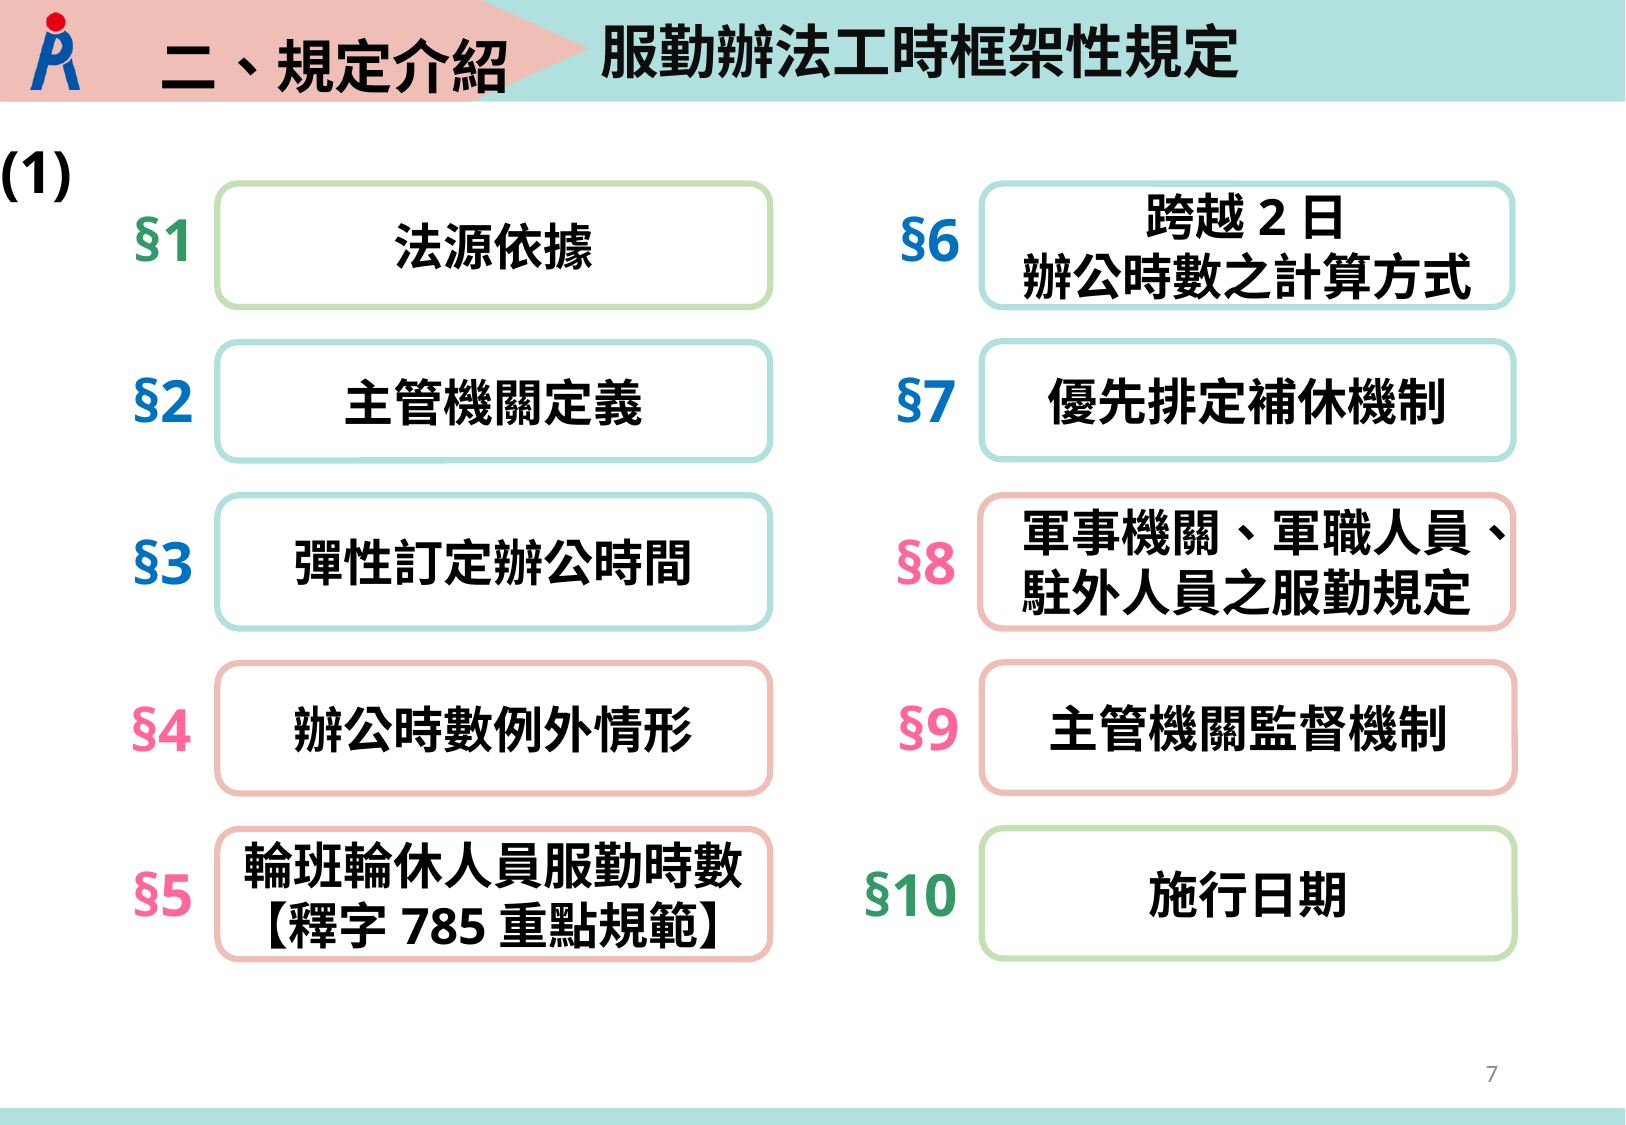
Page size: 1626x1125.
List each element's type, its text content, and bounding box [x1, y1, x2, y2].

text_box §1 [93, 189, 236, 289]
text_box §2 [92, 351, 235, 448]
text_box §10 [816, 845, 1006, 941]
text_box §6 [851, 188, 1010, 288]
text_box 辦公時數例外情形 [217, 663, 771, 794]
text_box §5 [88, 844, 238, 943]
text_box 跨越2日 辦公時數之計算方式 [981, 183, 1513, 308]
text_box §4 [86, 679, 236, 778]
text_box §7 [848, 351, 1006, 448]
text_box §9 [848, 677, 1010, 776]
text_box 優先排定補休機制 [981, 341, 1514, 460]
text_box 輪班輪休人員服勤時數 【釋字785重點規範】 [217, 828, 771, 960]
text_box 施行日期 [981, 828, 1515, 959]
text_box §3 [91, 511, 235, 612]
text_box 主管機關監督機制 [981, 662, 1515, 793]
text_box §8 [848, 510, 1006, 612]
text_box 服勤辦法工時框架性規定 [585, 7, 1450, 93]
picture [30, 12, 80, 90]
text_box 主管機關定義 [217, 342, 771, 461]
text_box [0, 1107, 1625, 1125]
text_box [473, 0, 1625, 102]
text_box 法源依據 [217, 183, 771, 308]
text_box 軍事機關、軍職人員、 駐外人員之服勤規定 [980, 495, 1514, 629]
text_box 彈性訂定辦公時間 [217, 495, 771, 629]
text_box 二、規定介紹(1) [0, 0, 585, 102]
